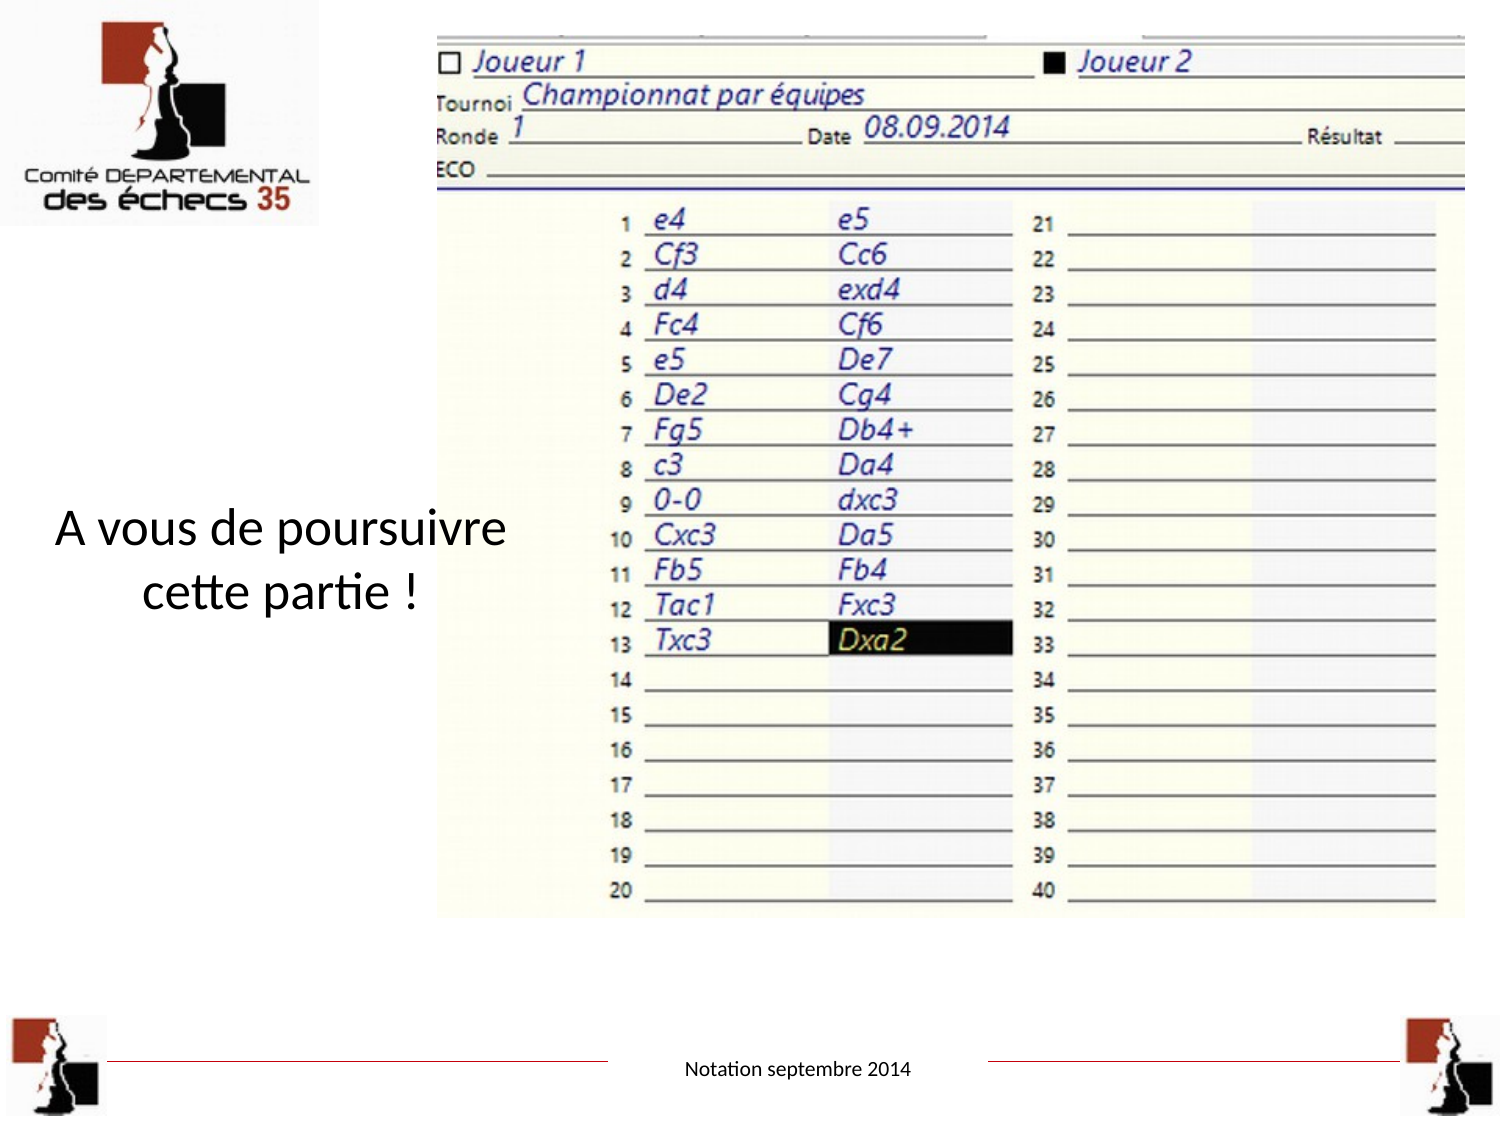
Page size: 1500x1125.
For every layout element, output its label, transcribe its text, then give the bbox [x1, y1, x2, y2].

picture [0, 0, 319, 226]
picture [437, 35, 1465, 918]
picture [1400, 1015, 1500, 1116]
title A vous de poursuivre cette partie ! [23, 462, 539, 650]
picture [6, 1015, 107, 1116]
